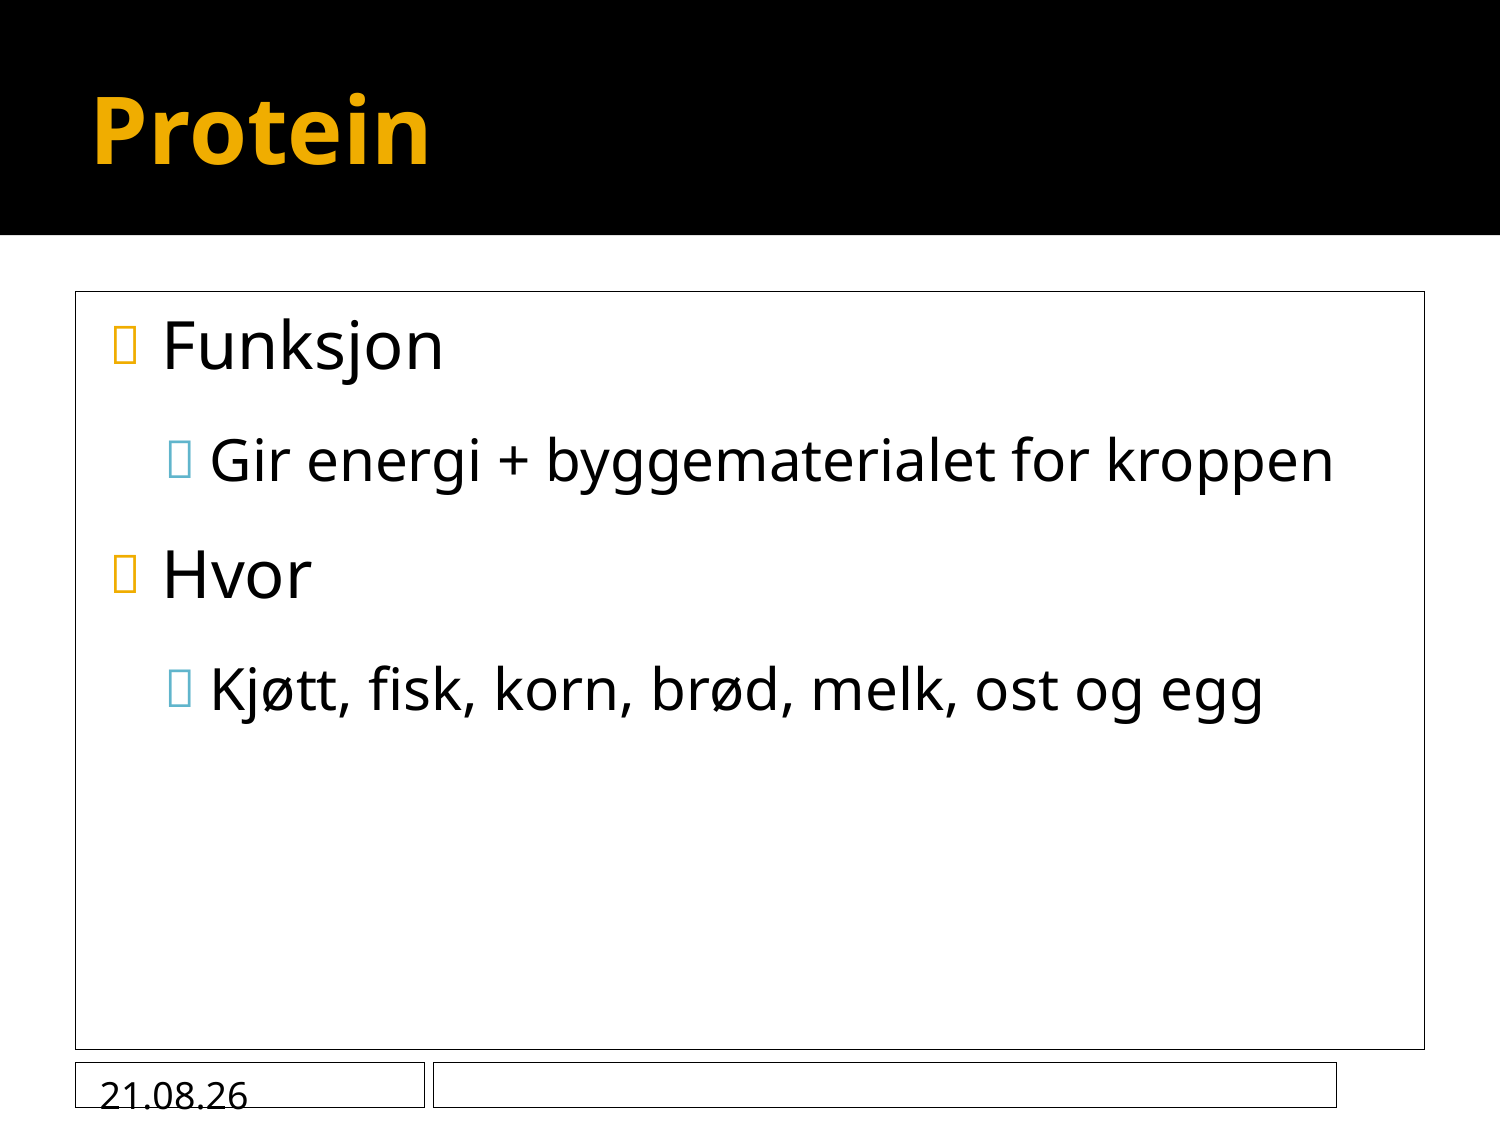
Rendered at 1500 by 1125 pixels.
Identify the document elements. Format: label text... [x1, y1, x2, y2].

list Funksjon Gir energi + byggematerialet for kroppen Hvor Kjøtt, fisk, korn, brød, melk, ost og egg [75, 291, 1425, 1050]
title Protein [75, 25, 1425, 231]
